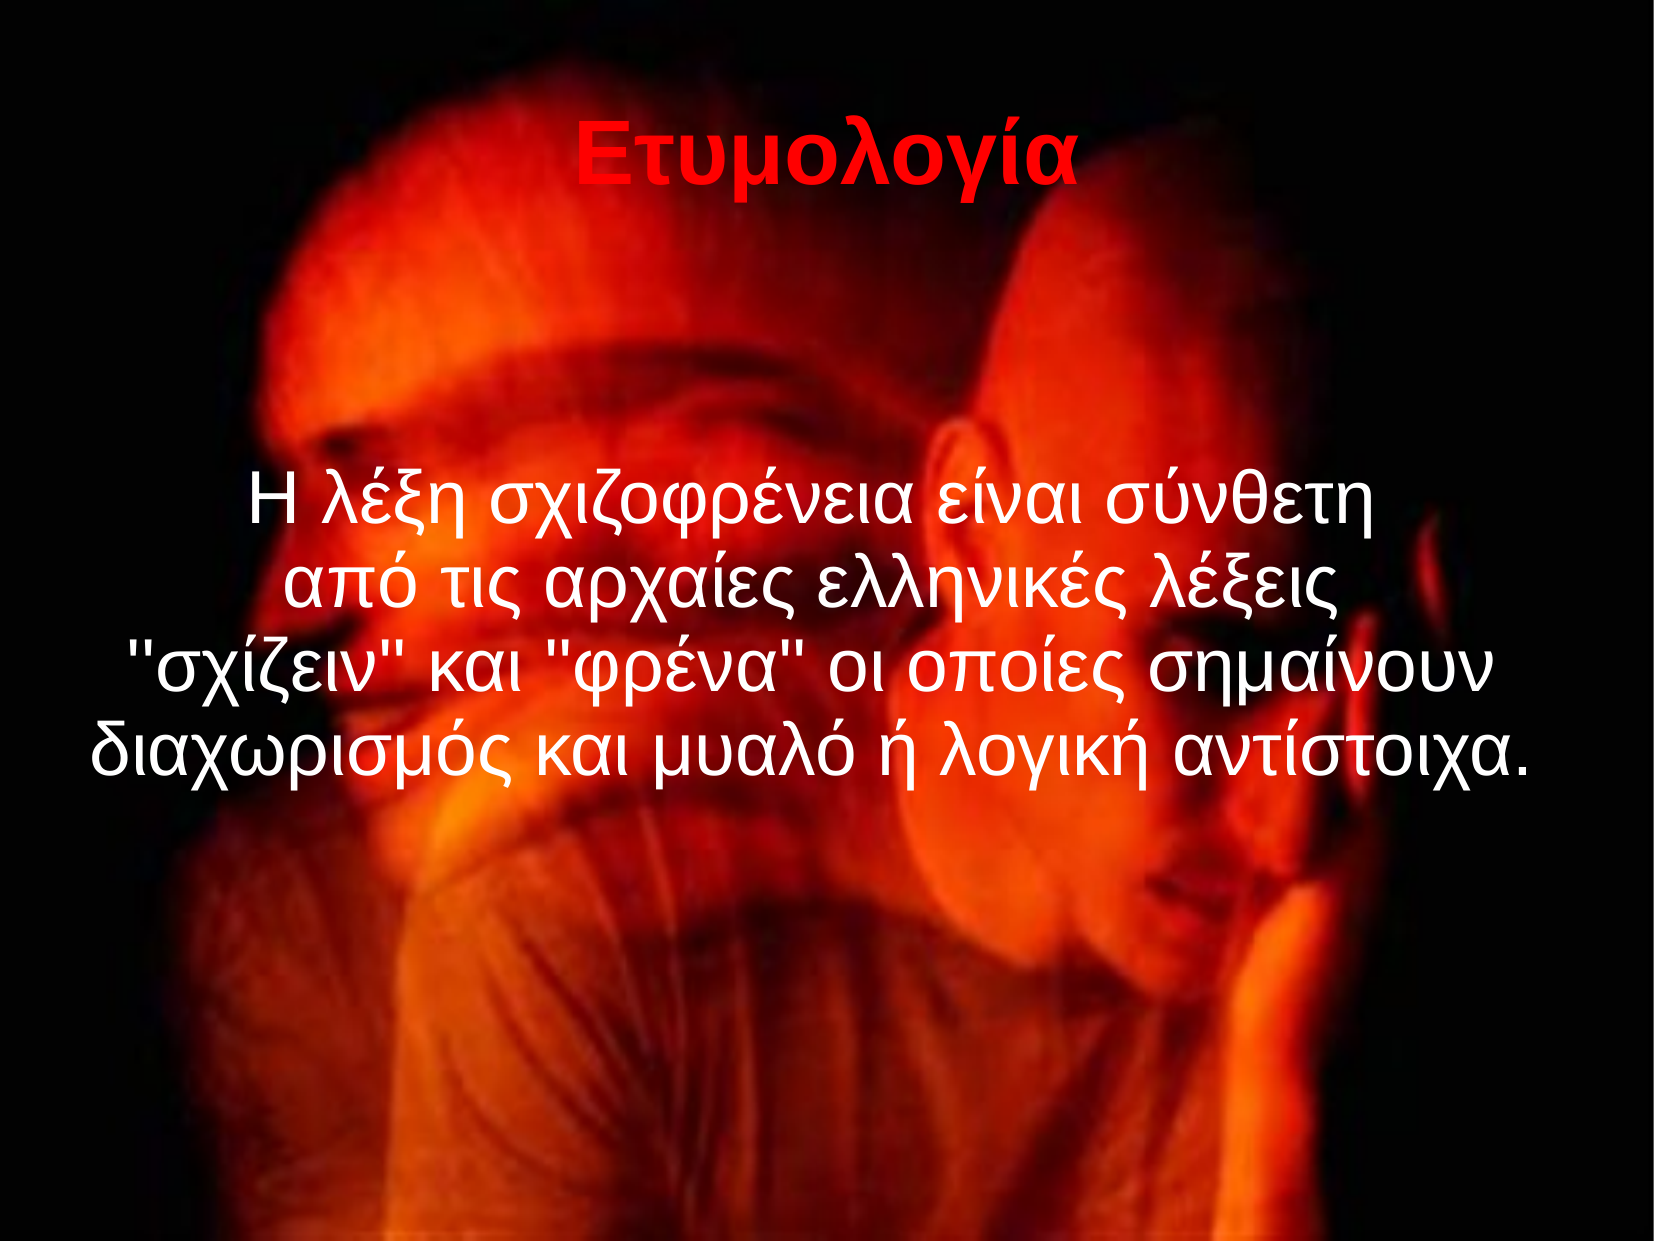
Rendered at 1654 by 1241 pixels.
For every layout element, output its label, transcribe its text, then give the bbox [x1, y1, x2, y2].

title Ετυμολογία [82, 49, 1571, 257]
picture [0, 0, 1654, 1241]
subtitle Η λέξη σχιζοφρένεια είναι σύνθετη από τις αρχαίες ελληνικές λέξεις ''σχίζειν'' και ''φρένα'' οι οποίες σημαίνουν διαχωρισμός και μυαλό ή λογική αντίστοιχα. [88, 443, 1536, 953]
